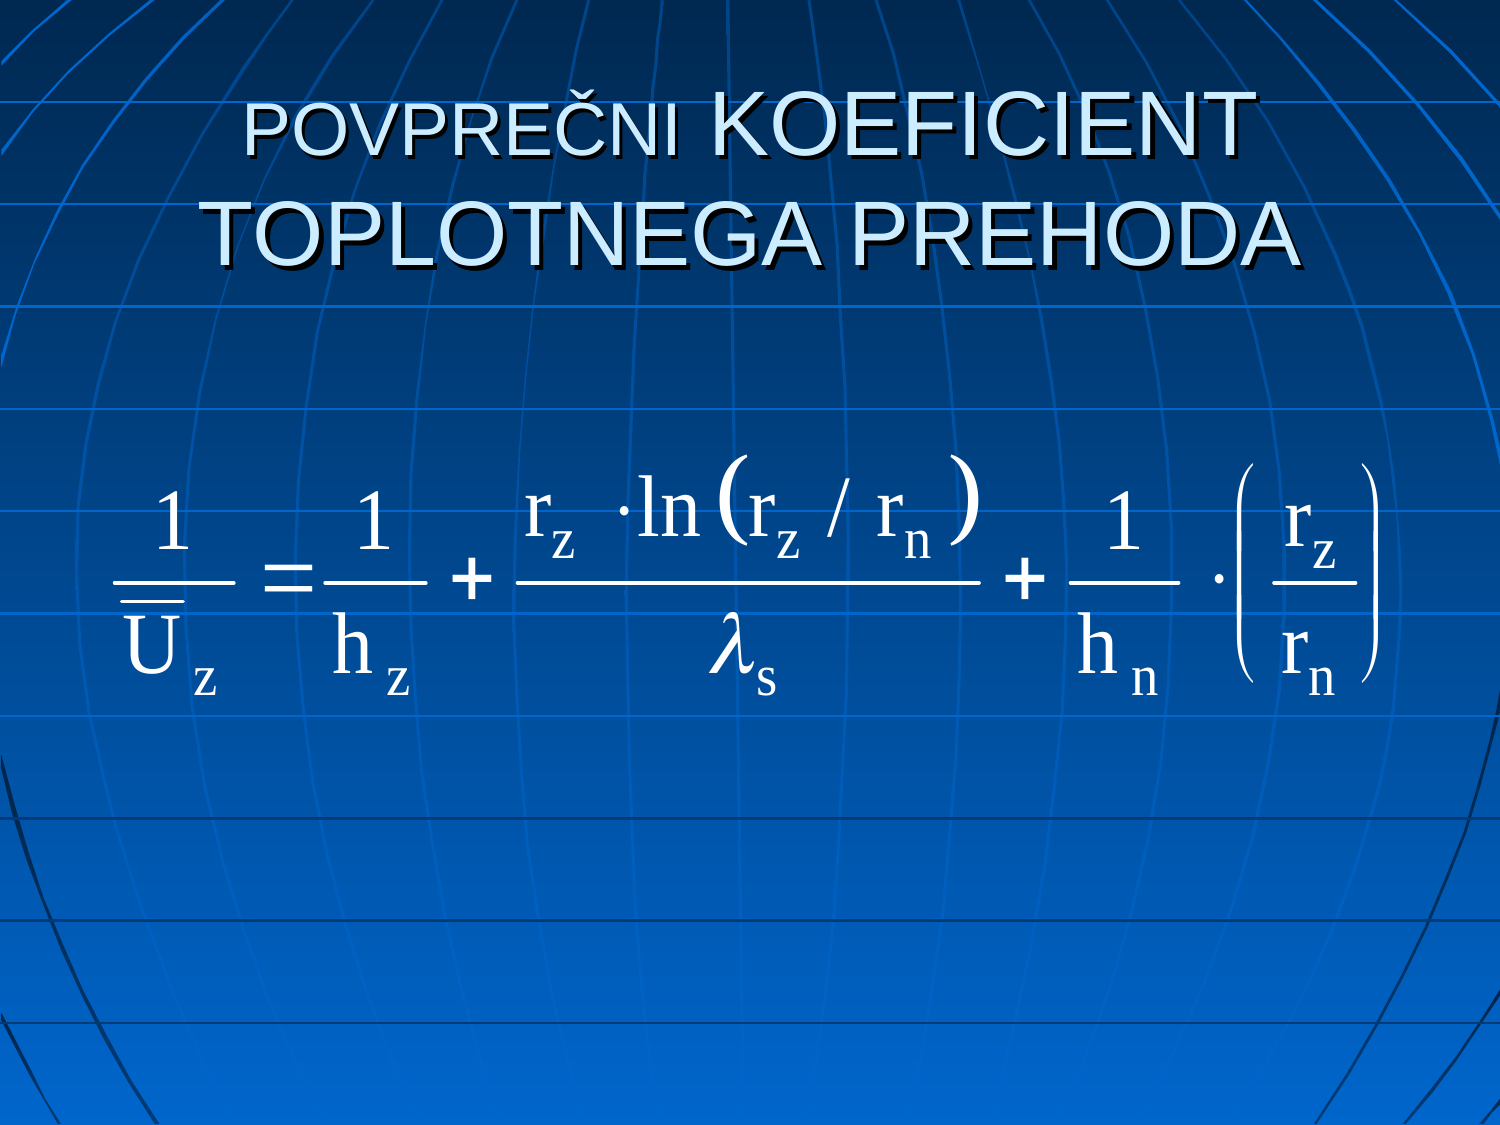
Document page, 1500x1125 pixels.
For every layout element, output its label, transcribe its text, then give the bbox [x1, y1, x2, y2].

chart [100, 444, 1406, 716]
title POVPREČNI KOEFICIENT TOPLOTNEGA PREHODA [75, 45, 1426, 303]
